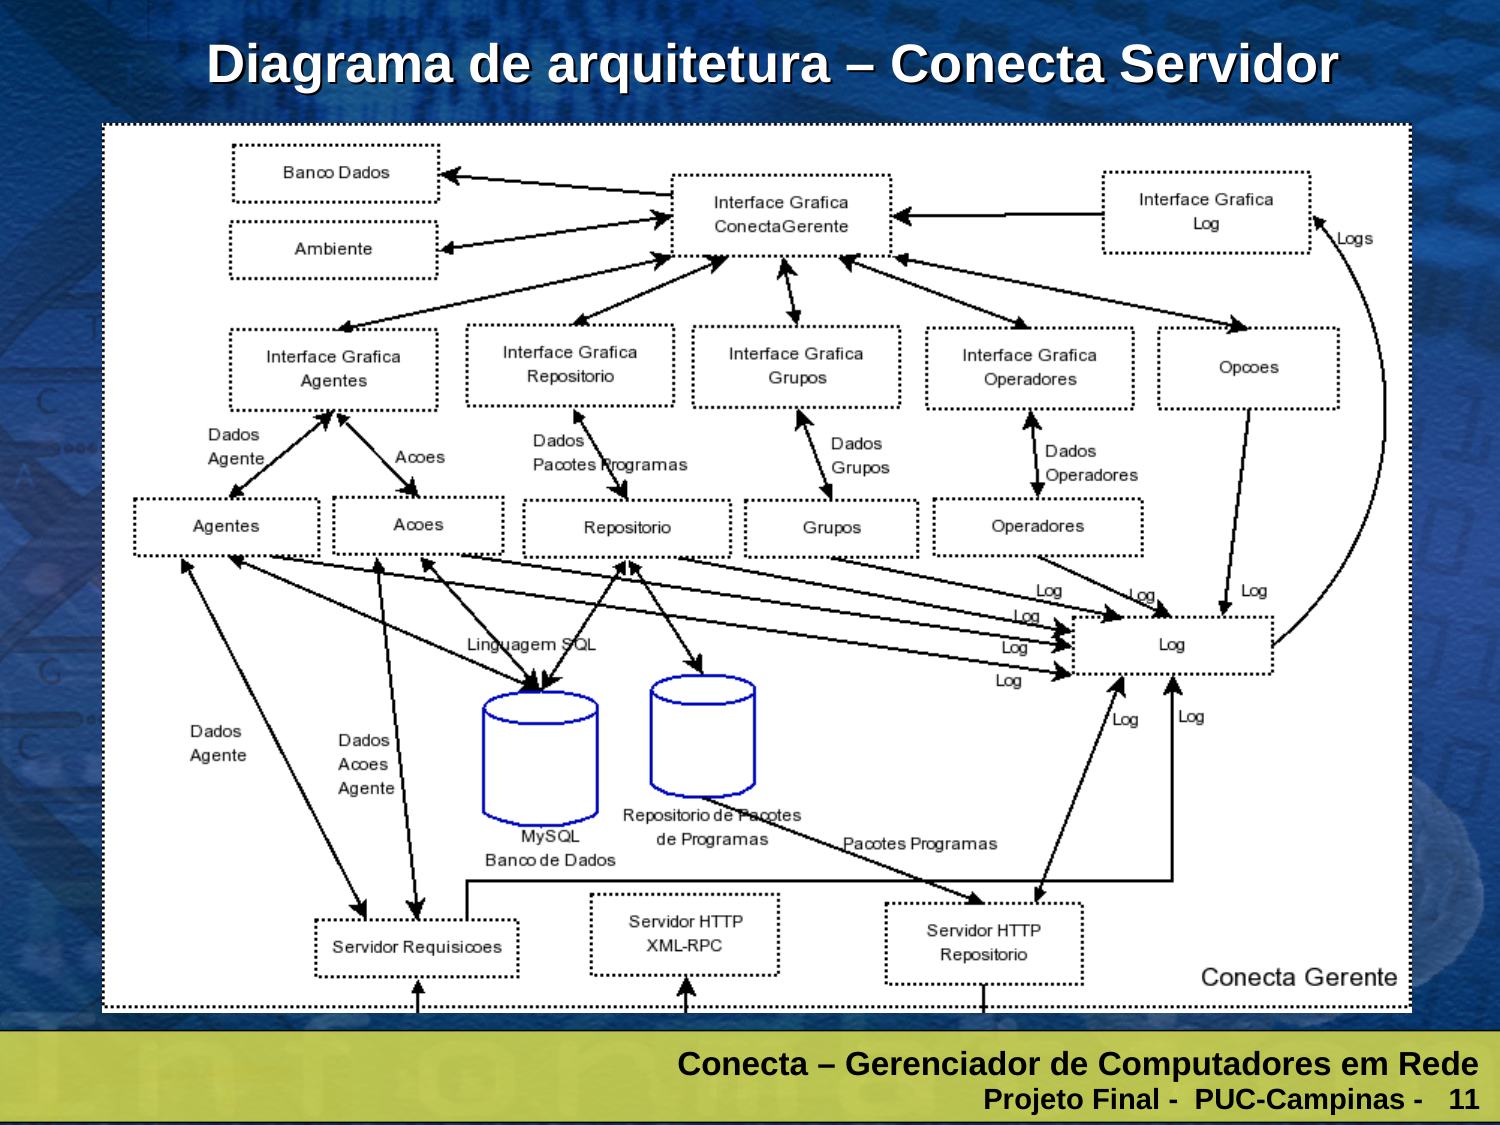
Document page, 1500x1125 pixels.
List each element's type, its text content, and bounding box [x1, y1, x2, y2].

picture [0, 0, 1500, 1029]
title Diagrama de arquitetura – Conecta Servidor [206, 6, 1376, 123]
